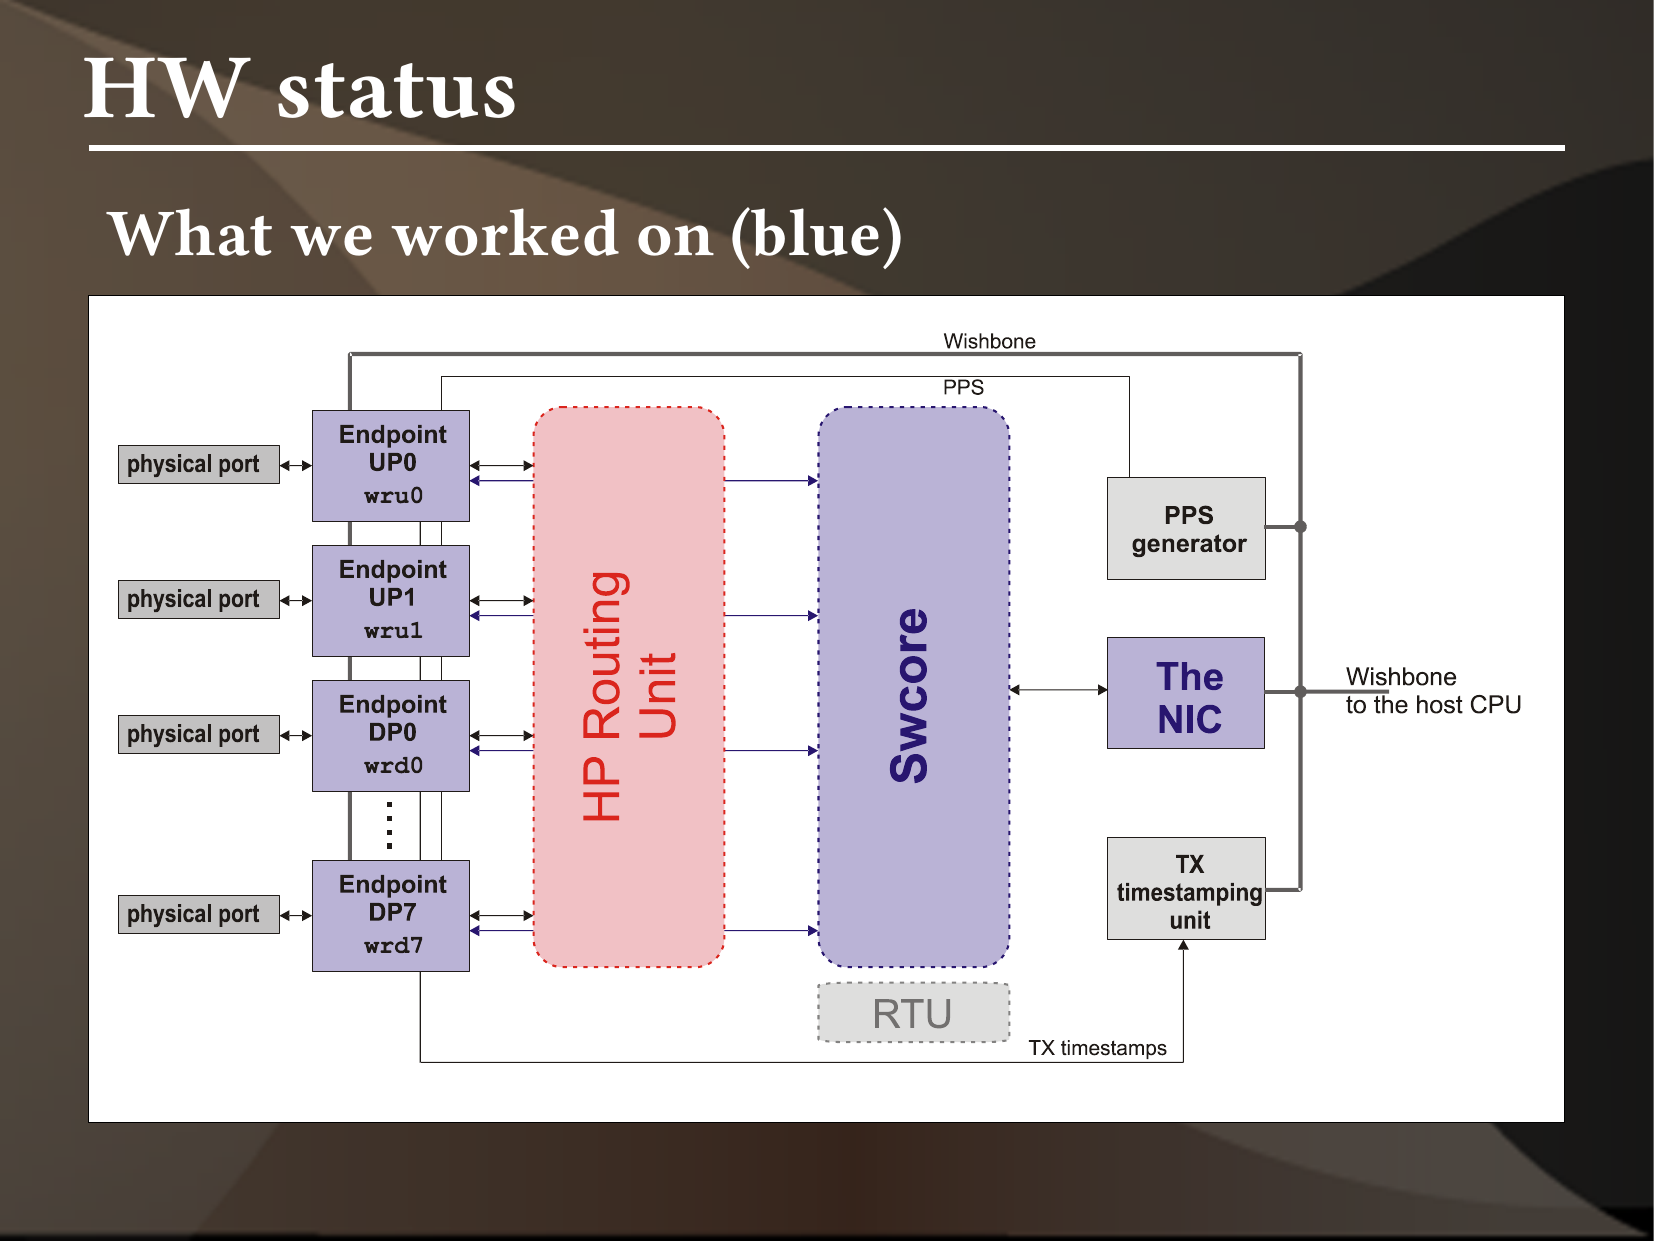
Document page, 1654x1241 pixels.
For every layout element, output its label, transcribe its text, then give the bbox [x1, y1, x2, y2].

text_box [88, 425, 1565, 1123]
picture [0, 0, 1654, 1241]
text_box What we worked on (blue) [82, 195, 1571, 425]
title HW status [82, 35, 1571, 140]
